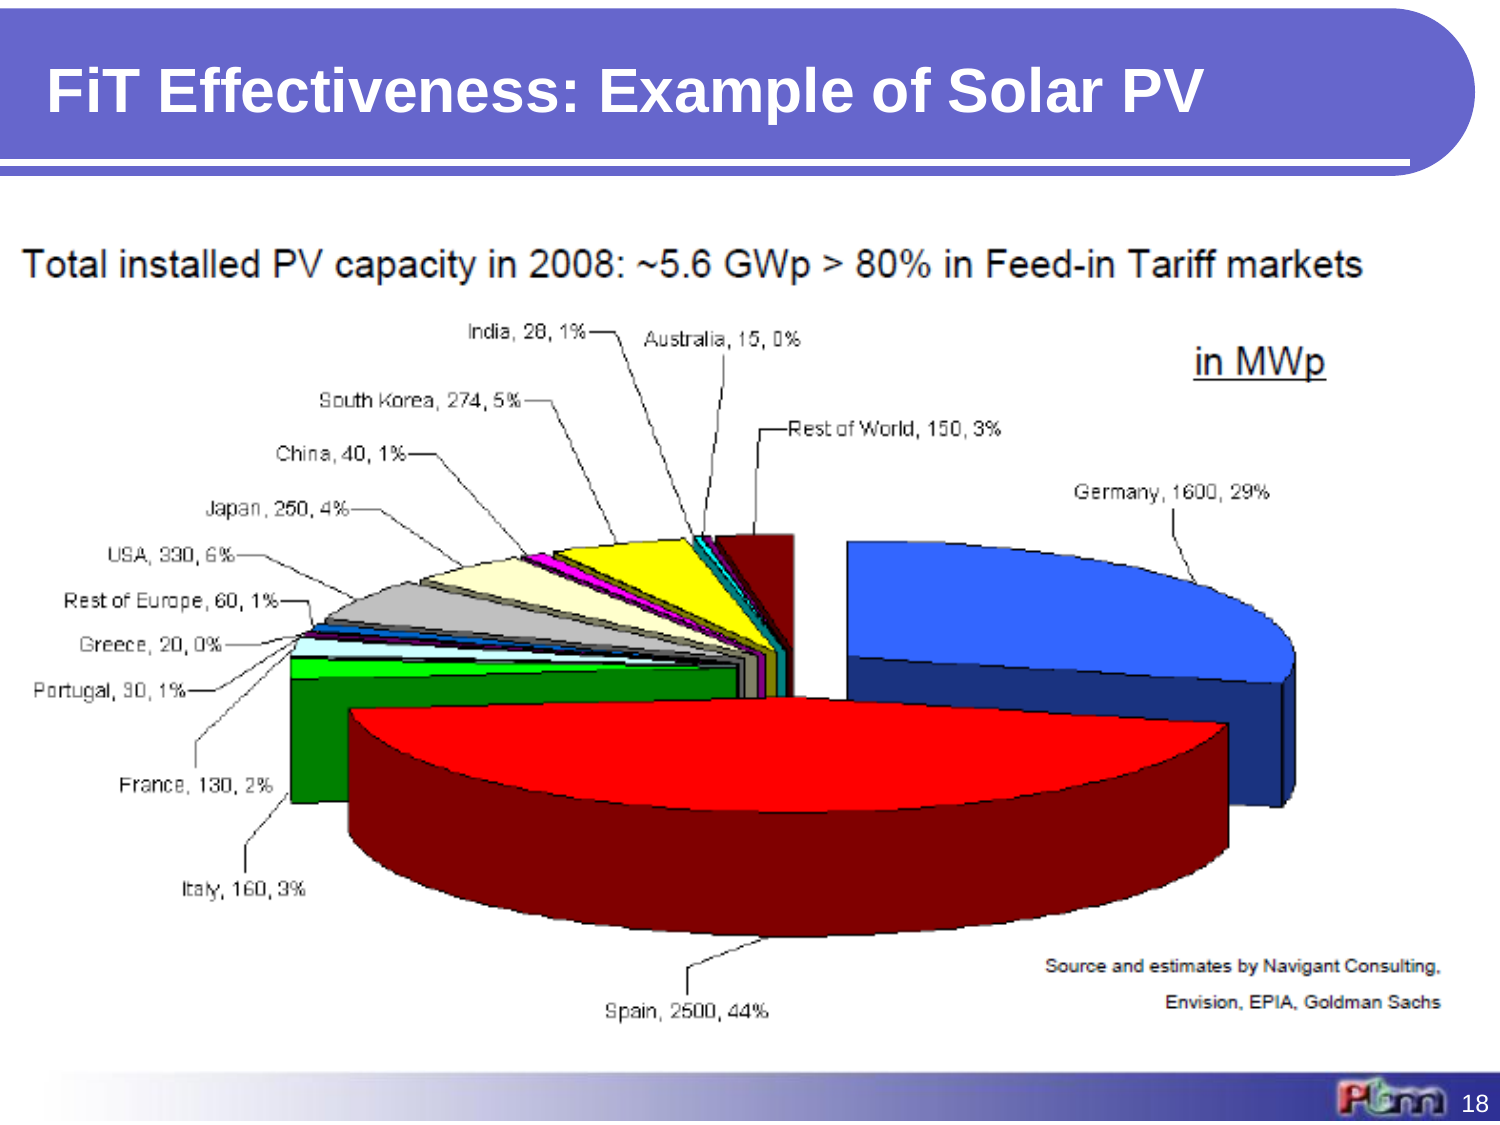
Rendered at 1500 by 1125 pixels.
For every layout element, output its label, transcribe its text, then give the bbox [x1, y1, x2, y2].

title FiT Effectiveness: Example of Solar PV [31, 12, 1417, 163]
picture [18, 238, 1468, 1028]
text_box <編號> [1154, 1050, 1500, 1125]
picture [0, 1070, 1154, 1121]
